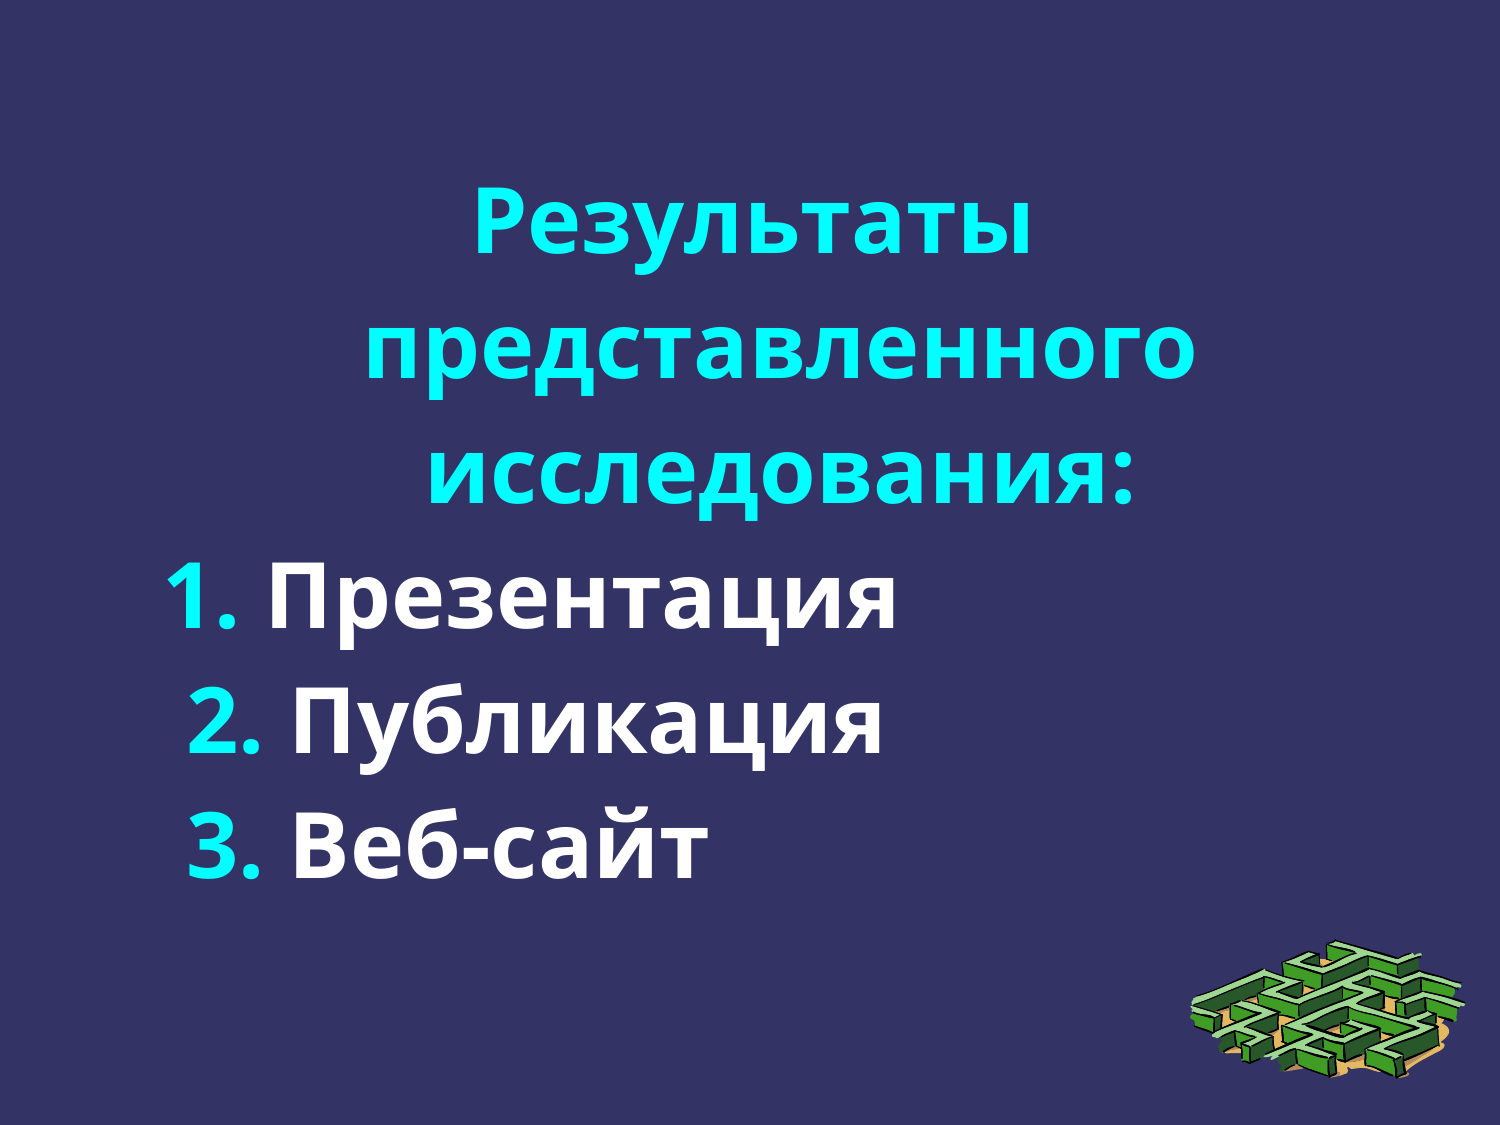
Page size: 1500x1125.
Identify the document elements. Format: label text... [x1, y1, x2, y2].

text_box Результаты представленного исследования: 1. Презентация 2. Публикация 3. Веб-сайт [147, 147, 1359, 914]
